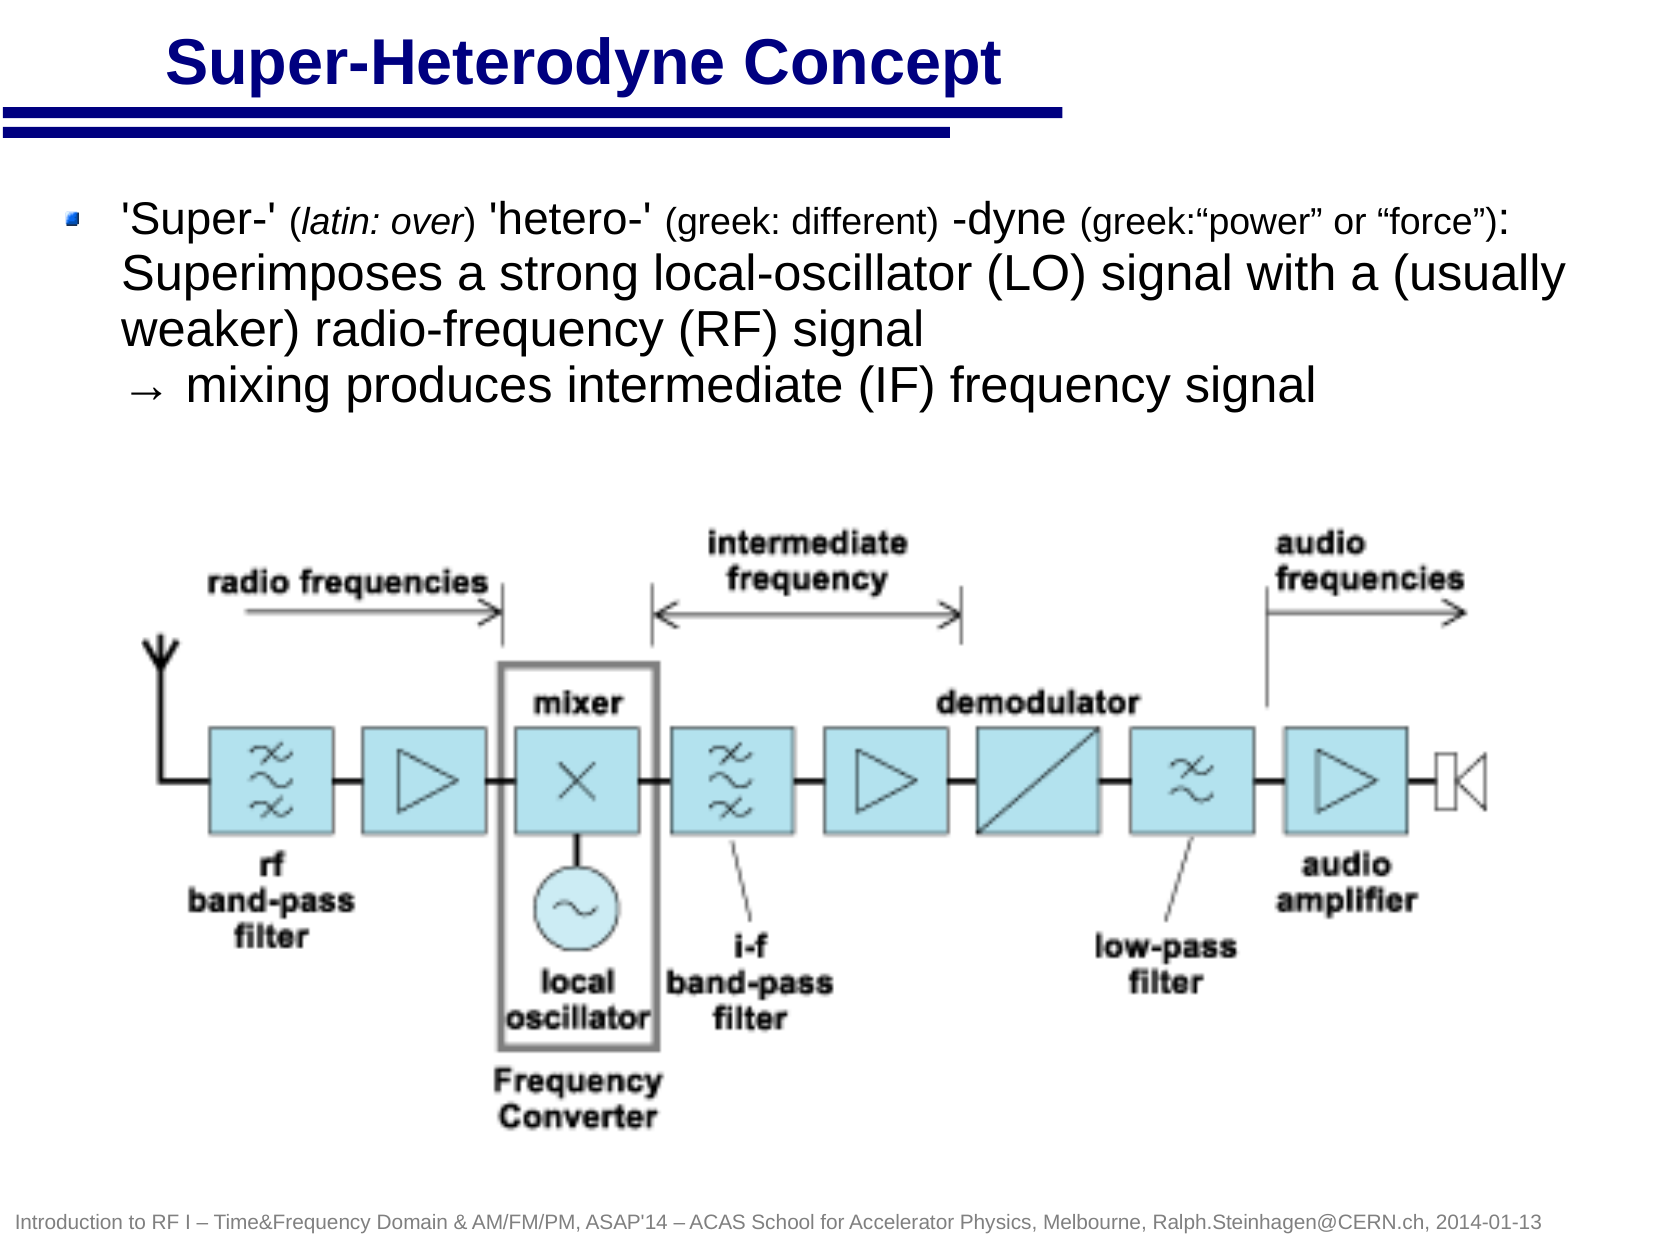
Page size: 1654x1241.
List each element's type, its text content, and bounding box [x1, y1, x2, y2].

list 'Super-' (latin: over) 'hetero-' (greek: different) -dyne (greek:“power” or “force”): Superimposes a strong local-oscillator (LO) signal with a (usually weaker) radio-frequency (RF) signal → mixing produces intermediate (IF) frequency signal [65, 192, 1628, 1205]
title Super-Heterodyne Concept [165, 0, 1323, 124]
picture [141, 522, 1491, 1138]
